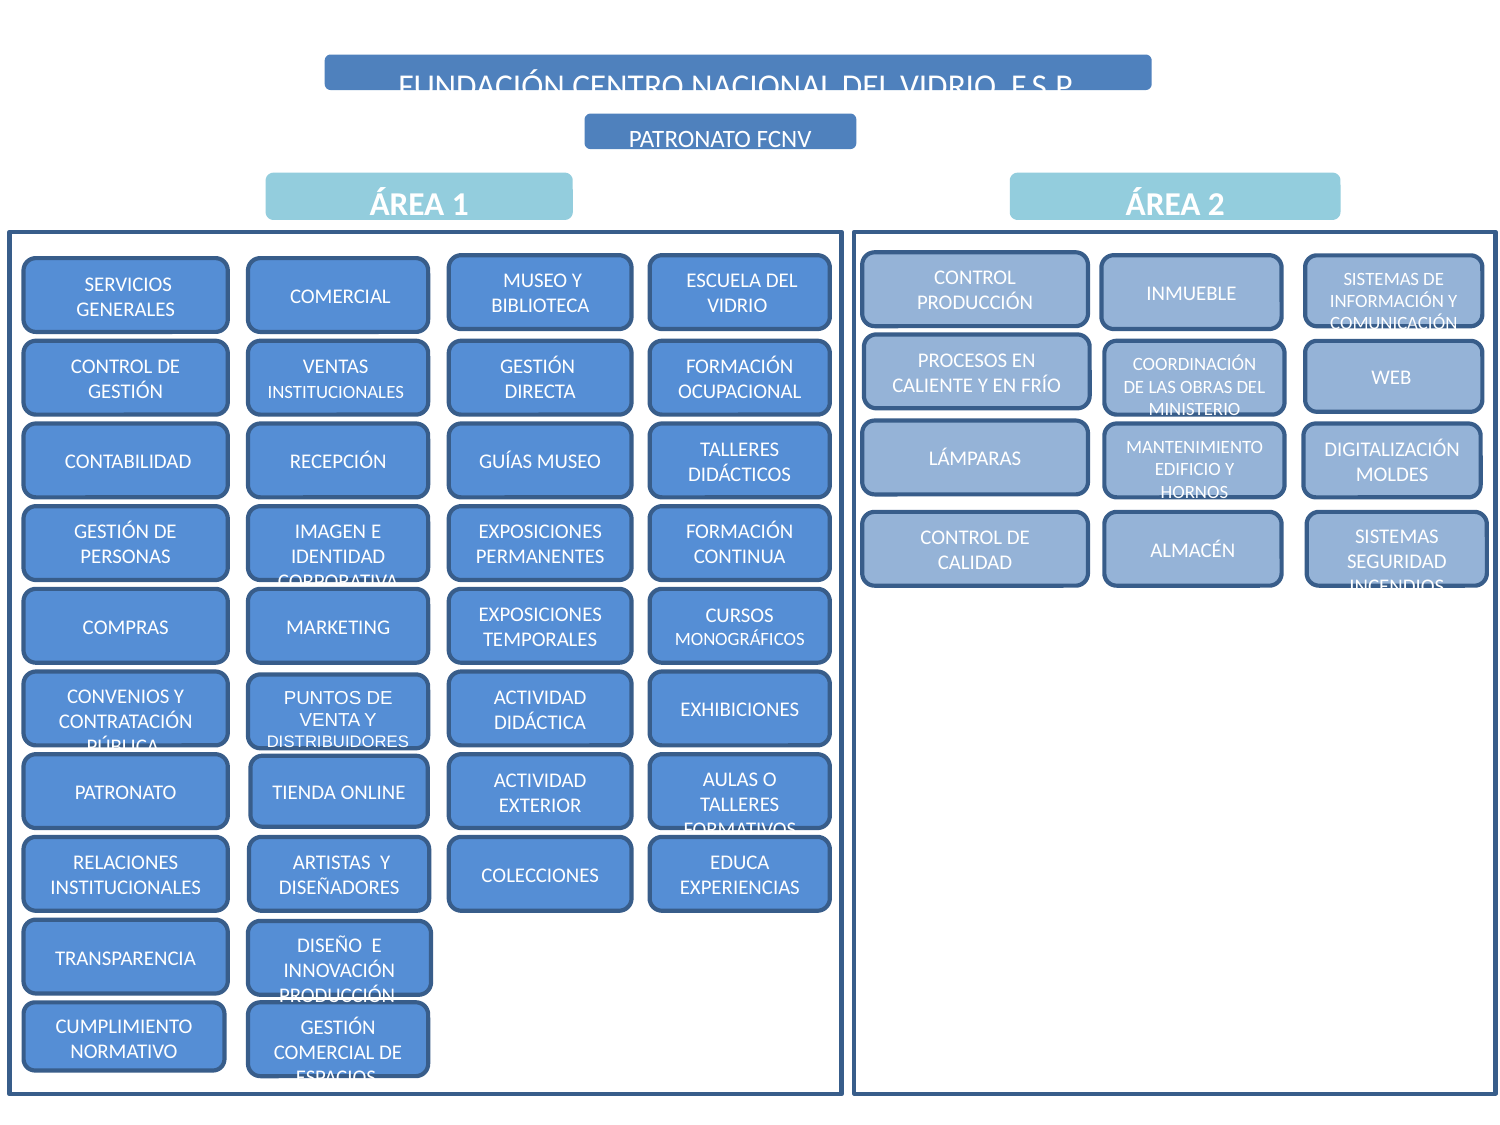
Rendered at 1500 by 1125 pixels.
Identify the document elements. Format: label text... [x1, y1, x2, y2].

text_box CONTABILIDAD [23, 423, 228, 498]
text_box EXHIBICIONES [649, 671, 830, 746]
text_box ARTISTAS Y DISEÑADORES [249, 836, 430, 911]
text_box IMAGEN E IDENTIDAD CORPORATIVA [248, 506, 429, 581]
text_box PROCESOS EN CALIENTE Y EN FRÍO [863, 334, 1090, 409]
text_box FUNDACIÓN CENTRO NACIONAL DEL VIDRIO, F.S.P. [324, 54, 1152, 91]
text_box GESTIÓN DIRECTA [448, 340, 632, 415]
text_box VENTAS INSTITUCIONALES [248, 340, 429, 415]
text_box COLECCIONES [448, 836, 632, 911]
text_box CONTROL PRODUCCIÓN [862, 252, 1088, 327]
text_box PATRONATO [23, 754, 228, 829]
text_box GESTIÓN COMERCIAL DE ESPACIOS [248, 1002, 429, 1077]
text_box FORMACIÓN OCUPACIONAL [649, 340, 830, 415]
text_box DIGITALIZACIÓN MOLDES [1303, 423, 1481, 498]
text_box CONTROL DE GESTIÓN [23, 340, 228, 415]
text_box FORMACIÓN CONTINUA [649, 506, 830, 581]
text_box EDUCA EXPERIENCIAS [649, 836, 830, 911]
text_box INMUEBLE [1101, 255, 1282, 330]
text_box EXPOSICIONES PERMANENTES [448, 506, 632, 581]
text_box CURSOS MONOGRÁFICOS [649, 588, 830, 663]
text_box GUÍAS MUSEO [448, 423, 632, 498]
text_box TRANSPARENCIA [23, 919, 228, 994]
text_box PATRONATO FCNV [584, 113, 857, 150]
text_box LÁMPARAS [862, 420, 1088, 495]
text_box ÁREA 2 [1009, 172, 1341, 220]
text_box COORDINACIÓN DE LAS OBRAS DEL MINISTERIO [1104, 340, 1285, 415]
text_box CONTROL DE CALIDAD [862, 511, 1088, 586]
text_box SISTEMAS DE INFORMACIÓN Y COMUNICACIÓN [1305, 255, 1483, 327]
text_box EXPOSICIONES TEMPORALES [448, 588, 632, 663]
text_box COMERCIAL [248, 258, 429, 332]
text_box MARKETING [248, 588, 429, 663]
text_box ACTIVIDAD DIDÁCTICA [448, 671, 632, 746]
text_box RELACIONES INSTITUCIONALES [23, 836, 228, 911]
text_box SERVICIOS GENERALES [23, 258, 228, 332]
text_box MANTENIMIENTO EDIFICIO Y HORNOS [1104, 423, 1285, 498]
text_box RECEPCIÓN [248, 423, 429, 498]
text_box GESTIÓN DE PERSONAS [23, 506, 228, 581]
text_box CUMPLIMIENTO NORMATIVO [23, 1002, 225, 1071]
text_box ESCUELA DEL VIDRIO [649, 255, 830, 330]
text_box DISEÑO E INNOVACIÓN PRODUCCIÓN [247, 920, 432, 995]
text_box COMPRAS [23, 588, 228, 663]
text_box TALLERES DIDÁCTICOS [649, 423, 830, 498]
text_box AULAS O TALLERES FORMATIVOS [649, 754, 830, 829]
text_box ACTIVIDAD EXTERIOR [448, 754, 632, 829]
text_box ALMACÉN [1104, 511, 1282, 586]
text_box MUSEO Y BIBLIOTECA [448, 255, 632, 330]
text_box ÁREA 1 [265, 172, 573, 220]
text_box PUNTOS DE VENTA Y DISTRIBUIDORES [248, 674, 429, 749]
text_box TIENDA ONLINE [250, 755, 428, 827]
text_box CONVENIOS Y CONTRATACIÓN PÚBLICA. [23, 671, 228, 746]
text_box SISTEMAS SEGURIDAD INCENDIOS [1306, 511, 1487, 586]
text_box WEB [1305, 340, 1483, 412]
